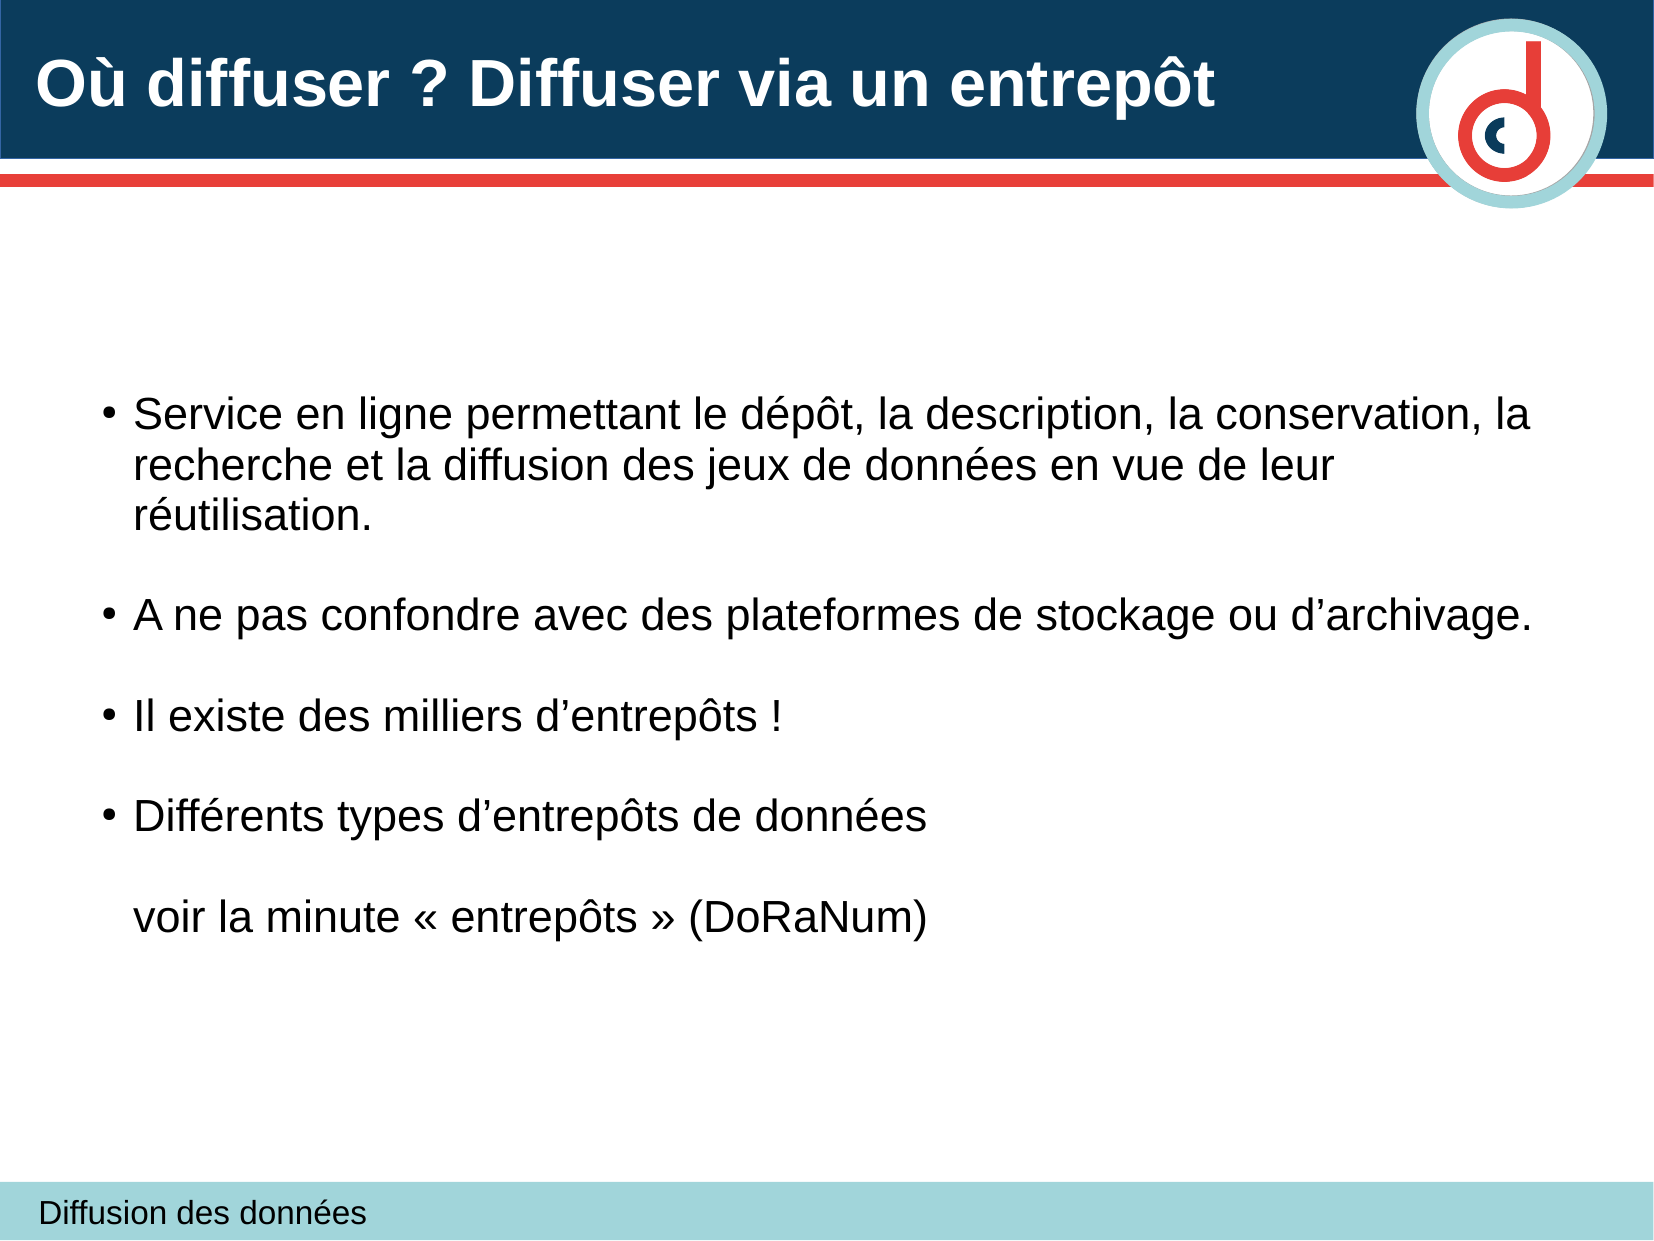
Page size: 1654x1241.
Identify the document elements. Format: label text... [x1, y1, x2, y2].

text_box Diffusion des données [23, 1187, 621, 1241]
title Où diffuser ? Diffuser via un entrepôt [35, 11, 1430, 159]
text_box Service en ligne permettant le dépôt, la description, la conservation, la recherche et la diffusion des jeux de données en vue de leur réutilisation. A ne pas confondre avec des plateformes de stockage ou d’archivage. Il existe des milliers d’entrepôts ! Différents types d’entrepôts de données voir la minute « entrepôts » (DoRaNum) [86, 381, 1577, 951]
